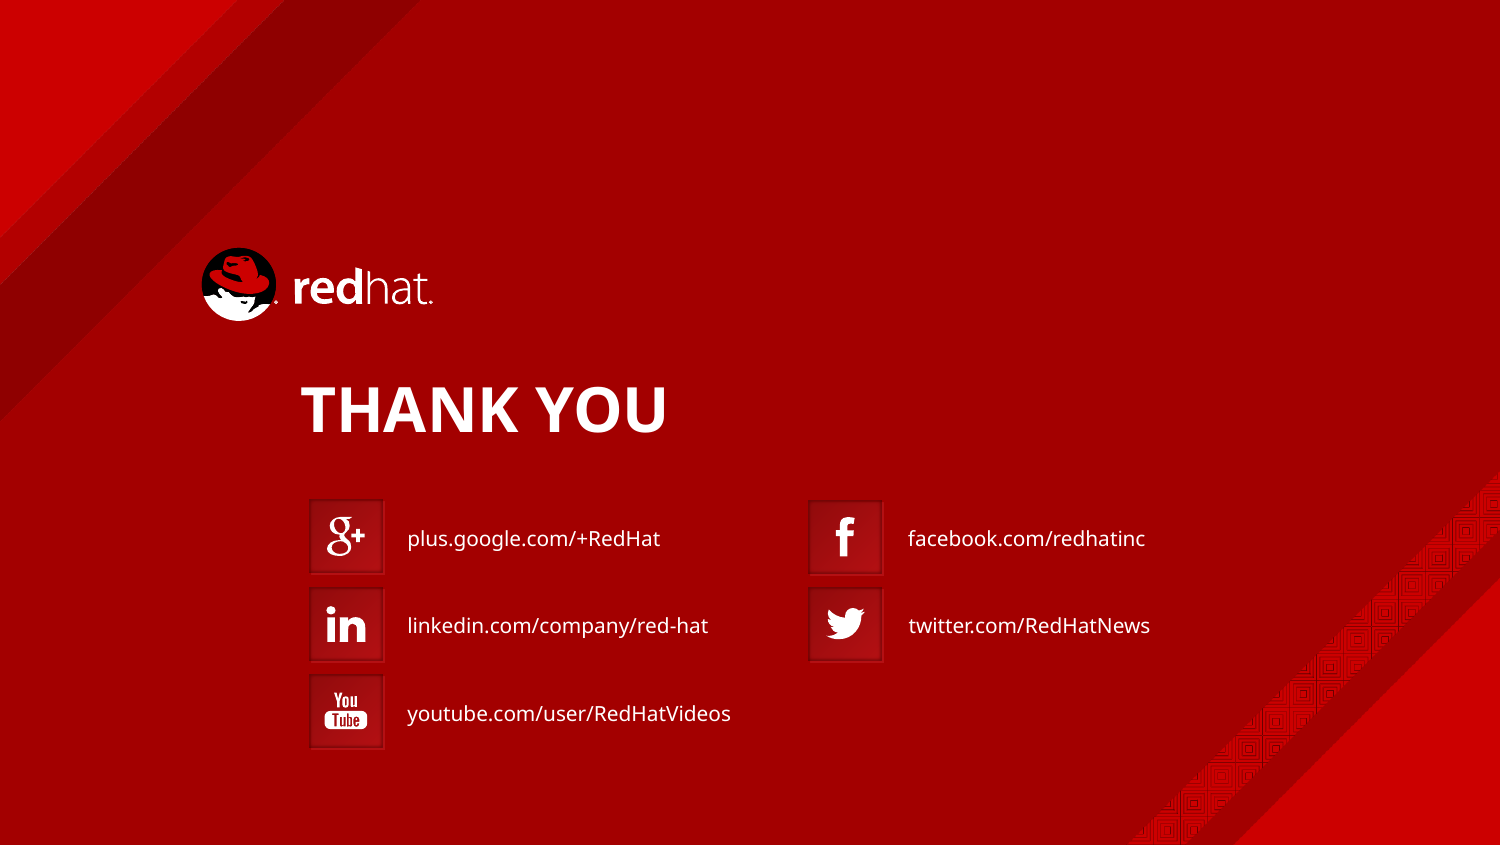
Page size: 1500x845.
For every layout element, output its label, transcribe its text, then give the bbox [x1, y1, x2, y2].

text_box linkedin.com/company/red-hat [407, 611, 702, 639]
text_box youtube.com/user/RedHatVideos [407, 698, 728, 726]
picture [0, 0, 1500, 845]
text_box twitter.com/RedHatNews [908, 611, 1150, 639]
text_box facebook.com/redhatinc [907, 526, 1141, 552]
title THANK YOU [300, 366, 1291, 526]
text_box plus.google.com/+RedHat [407, 526, 655, 551]
